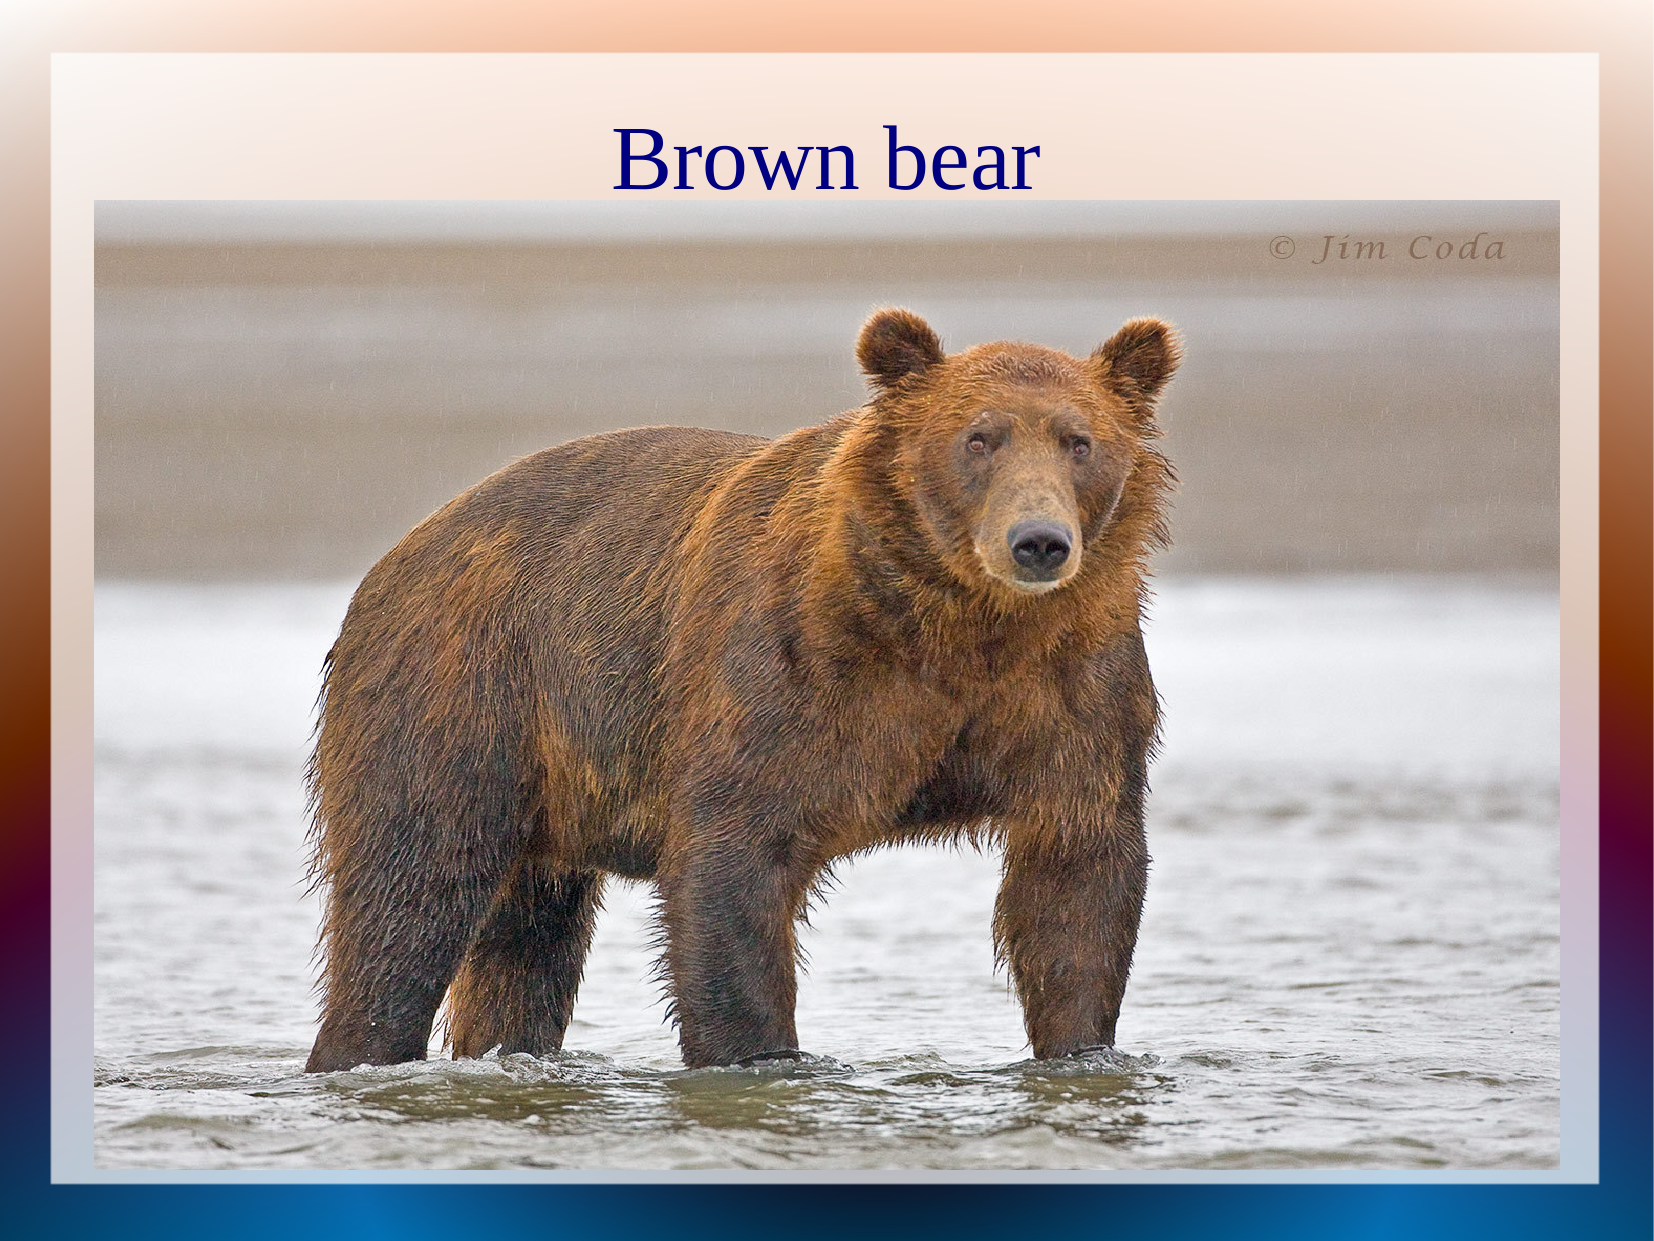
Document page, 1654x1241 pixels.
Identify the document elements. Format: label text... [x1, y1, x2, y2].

picture [0, 0, 1654, 1241]
title Brown bear [82, 55, 1571, 263]
